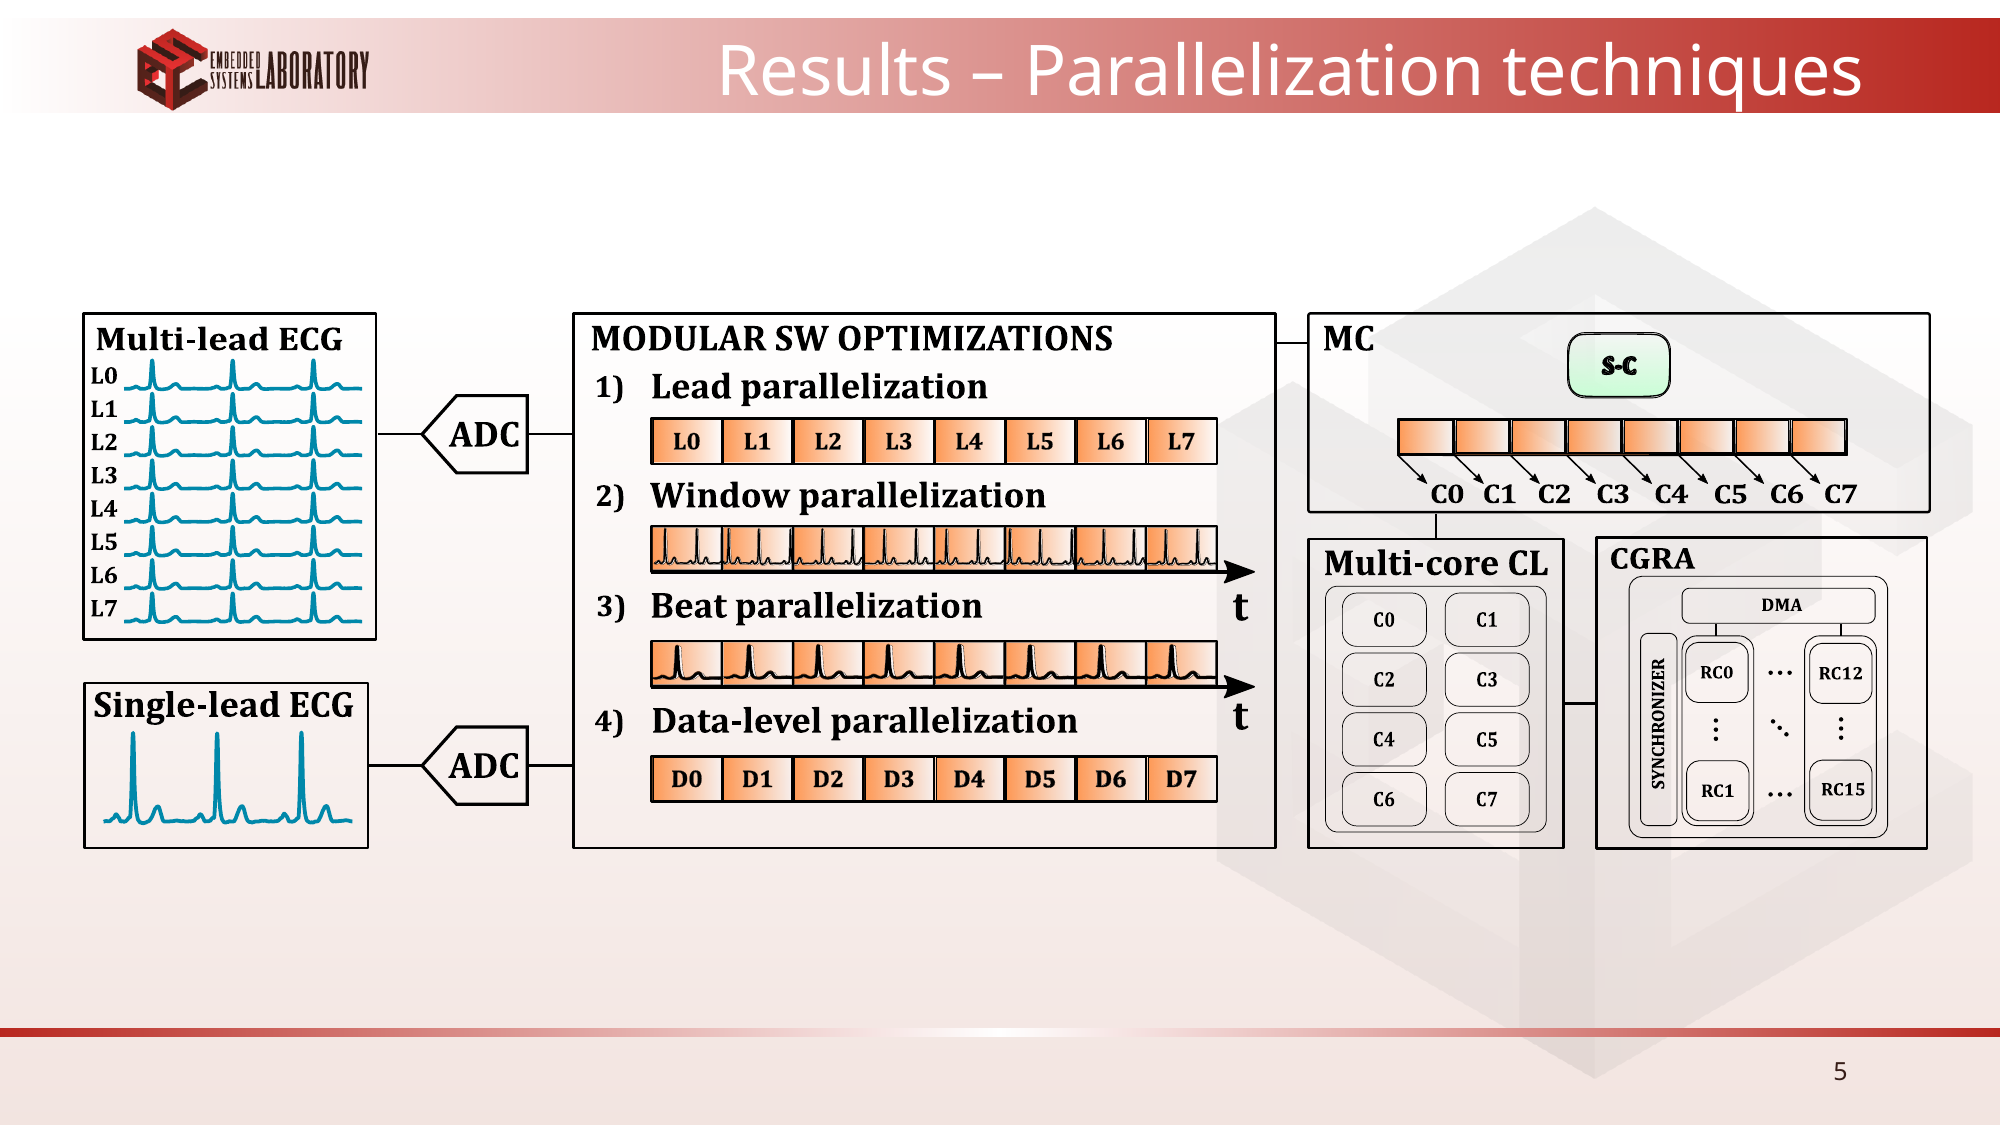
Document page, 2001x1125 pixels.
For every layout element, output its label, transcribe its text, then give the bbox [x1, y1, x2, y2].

picture [137, 28, 369, 111]
picture [82, 206, 1973, 1028]
list Results – Parallelization techniques [629, 27, 1881, 118]
picture [1216, 1037, 1973, 1079]
